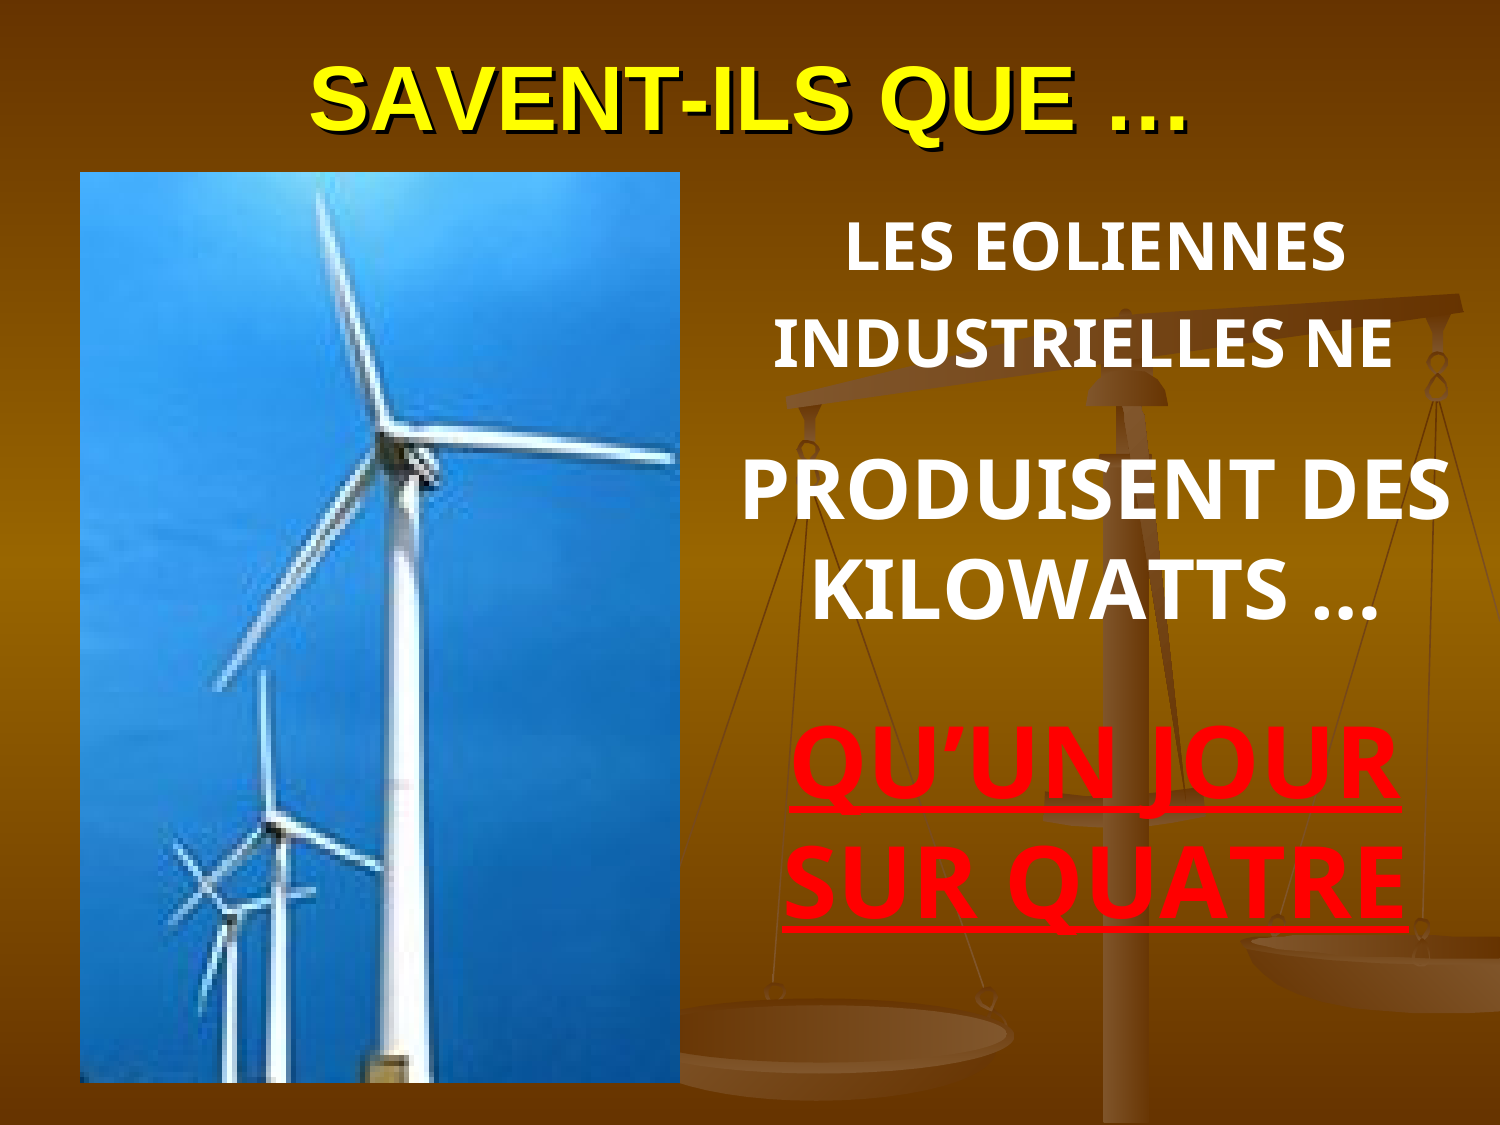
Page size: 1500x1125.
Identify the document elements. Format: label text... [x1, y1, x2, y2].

picture [80, 172, 680, 1083]
text_box LES EOLIENNES INDUSTRIELLES NE PRODUISENT DES KILOWATTS … QU’UN JOUR SUR QUATRE [690, 196, 1500, 1125]
title SAVENT-ILS QUE … [76, 0, 1427, 188]
